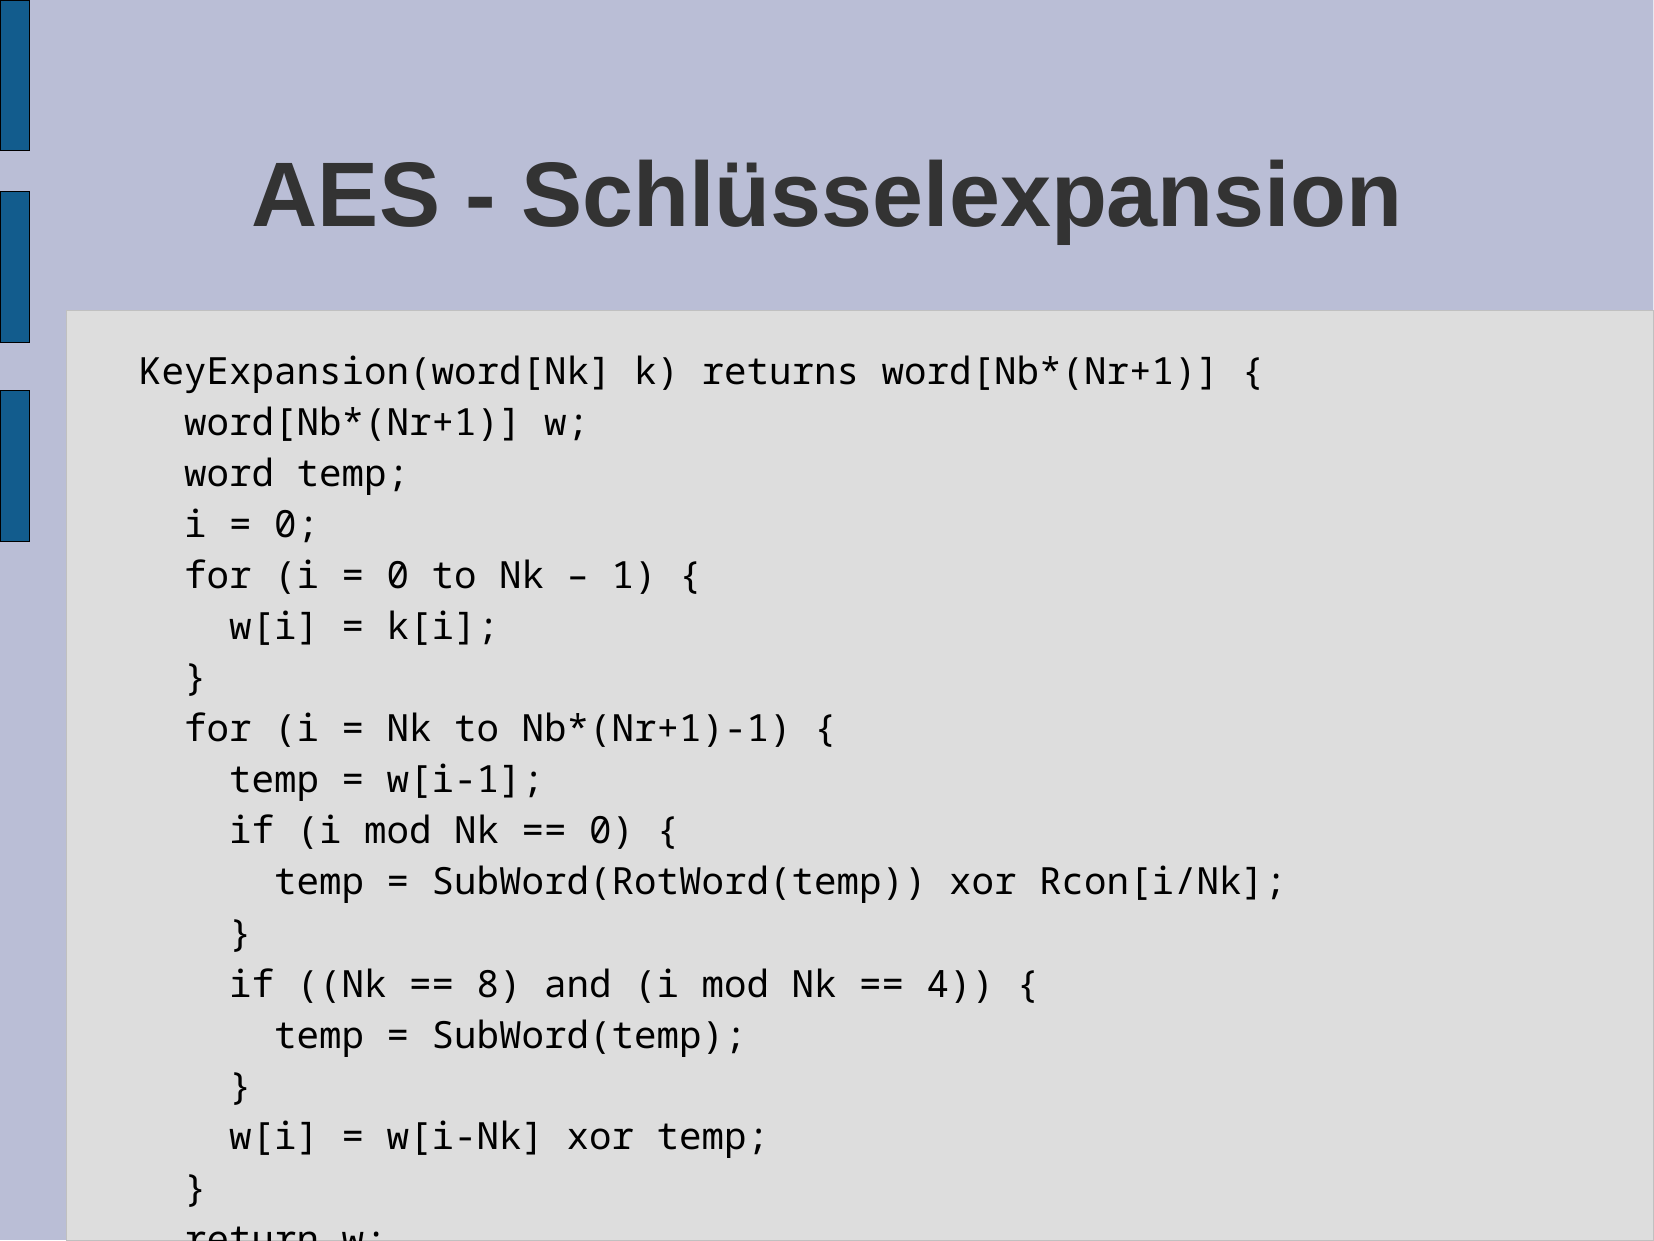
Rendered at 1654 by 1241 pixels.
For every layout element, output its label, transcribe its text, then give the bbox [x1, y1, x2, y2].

title AES - Schlüsselexpansion [121, 91, 1534, 299]
list KeyExpansion(word[Nk] k) returns word[Nb*(Nr+1)] { word[Nb*(Nr+1)] w; word temp; i = 0; for (i = 0 to Nk – 1) { w[i] = k[i]; } for (i = Nk to Nb*(Nr+1)-1) { temp = w[i-1]; if (i mod Nk == 0) { temp = SubWord(RotWord(temp)) xor Rcon[i/Nk]; } if ((Nk == 8) and (i mod Nk == 4)) { temp = SubWord(temp); } w[i] = w[i-Nk] xor temp; } return w; } [121, 344, 1625, 1149]
